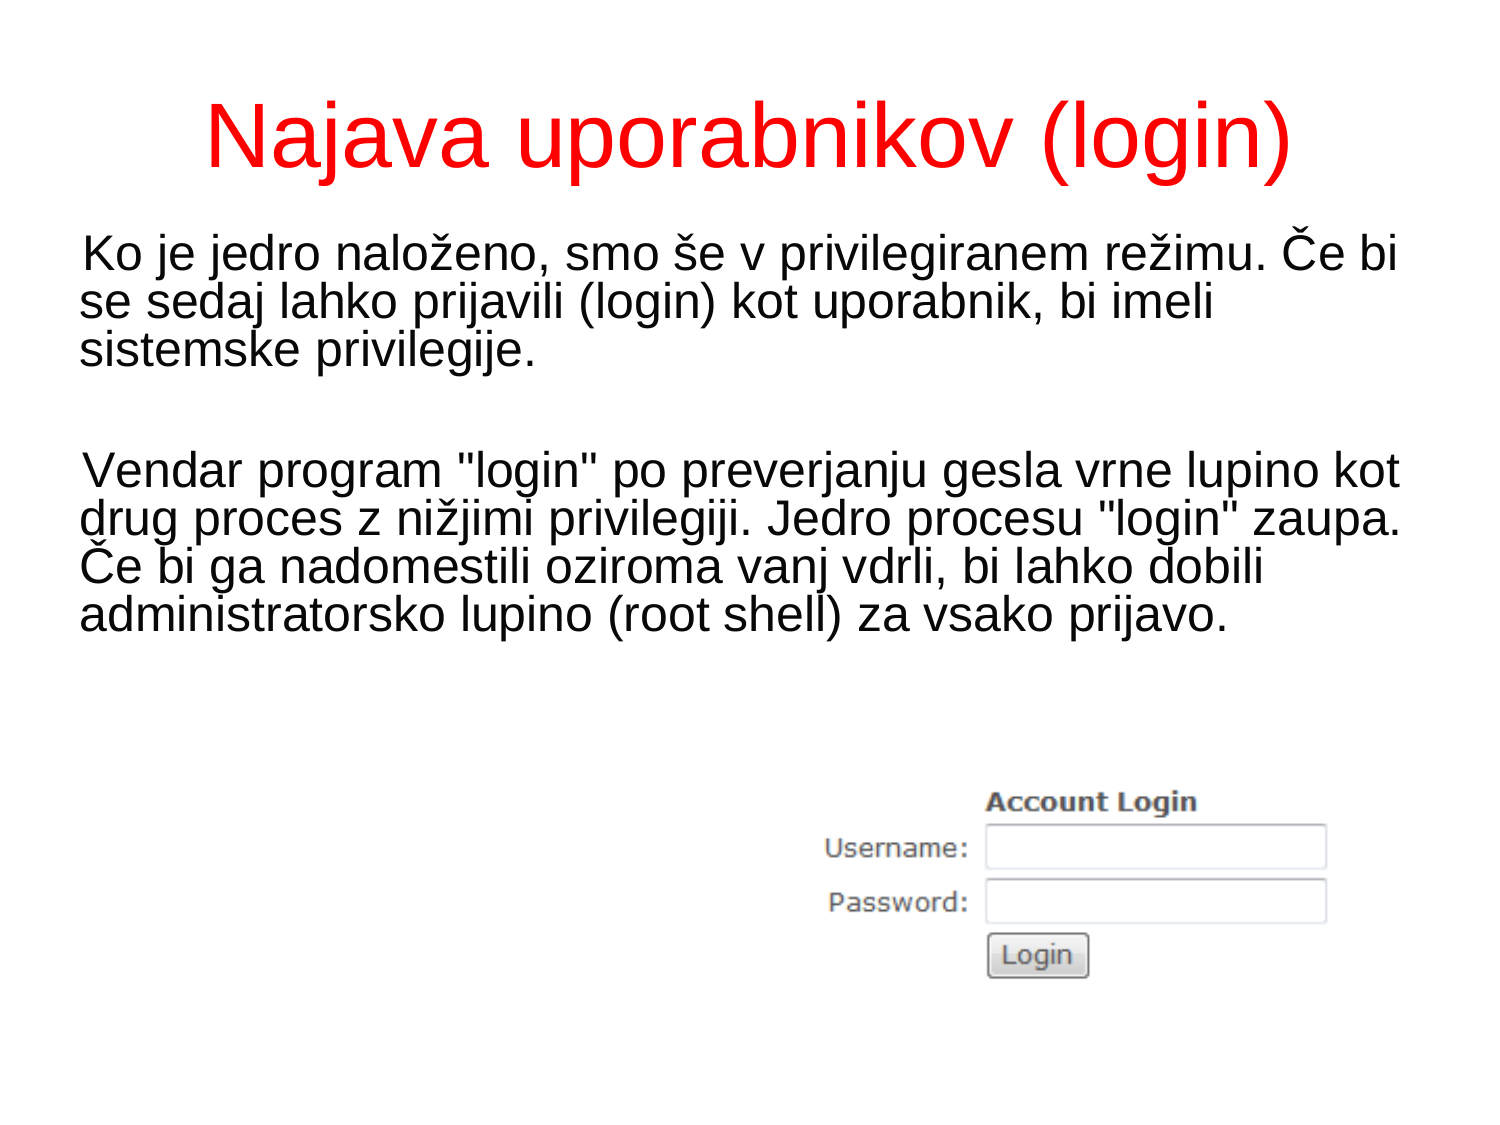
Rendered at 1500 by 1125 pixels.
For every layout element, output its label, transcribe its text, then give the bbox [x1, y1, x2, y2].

list Ko je jedro naloženo, smo še v privilegiranem režimu. Če bi se sedaj lahko prijavili (login) kot uporabnik, bi imeli sistemske privilegije. Vendar program "login" po preverjanju gesla vrne lupino kot drug proces z nižjimi privilegiji. Jedro procesu "login" zaupa. Če bi ga nadomestili oziroma vanj vdrli, bi lahko dobili administratorsko lupino (root shell) za vsako prijavo. [50, 224, 1452, 964]
picture [800, 774, 1357, 1021]
title Najava uporabnikov (login) [49, 37, 1451, 225]
